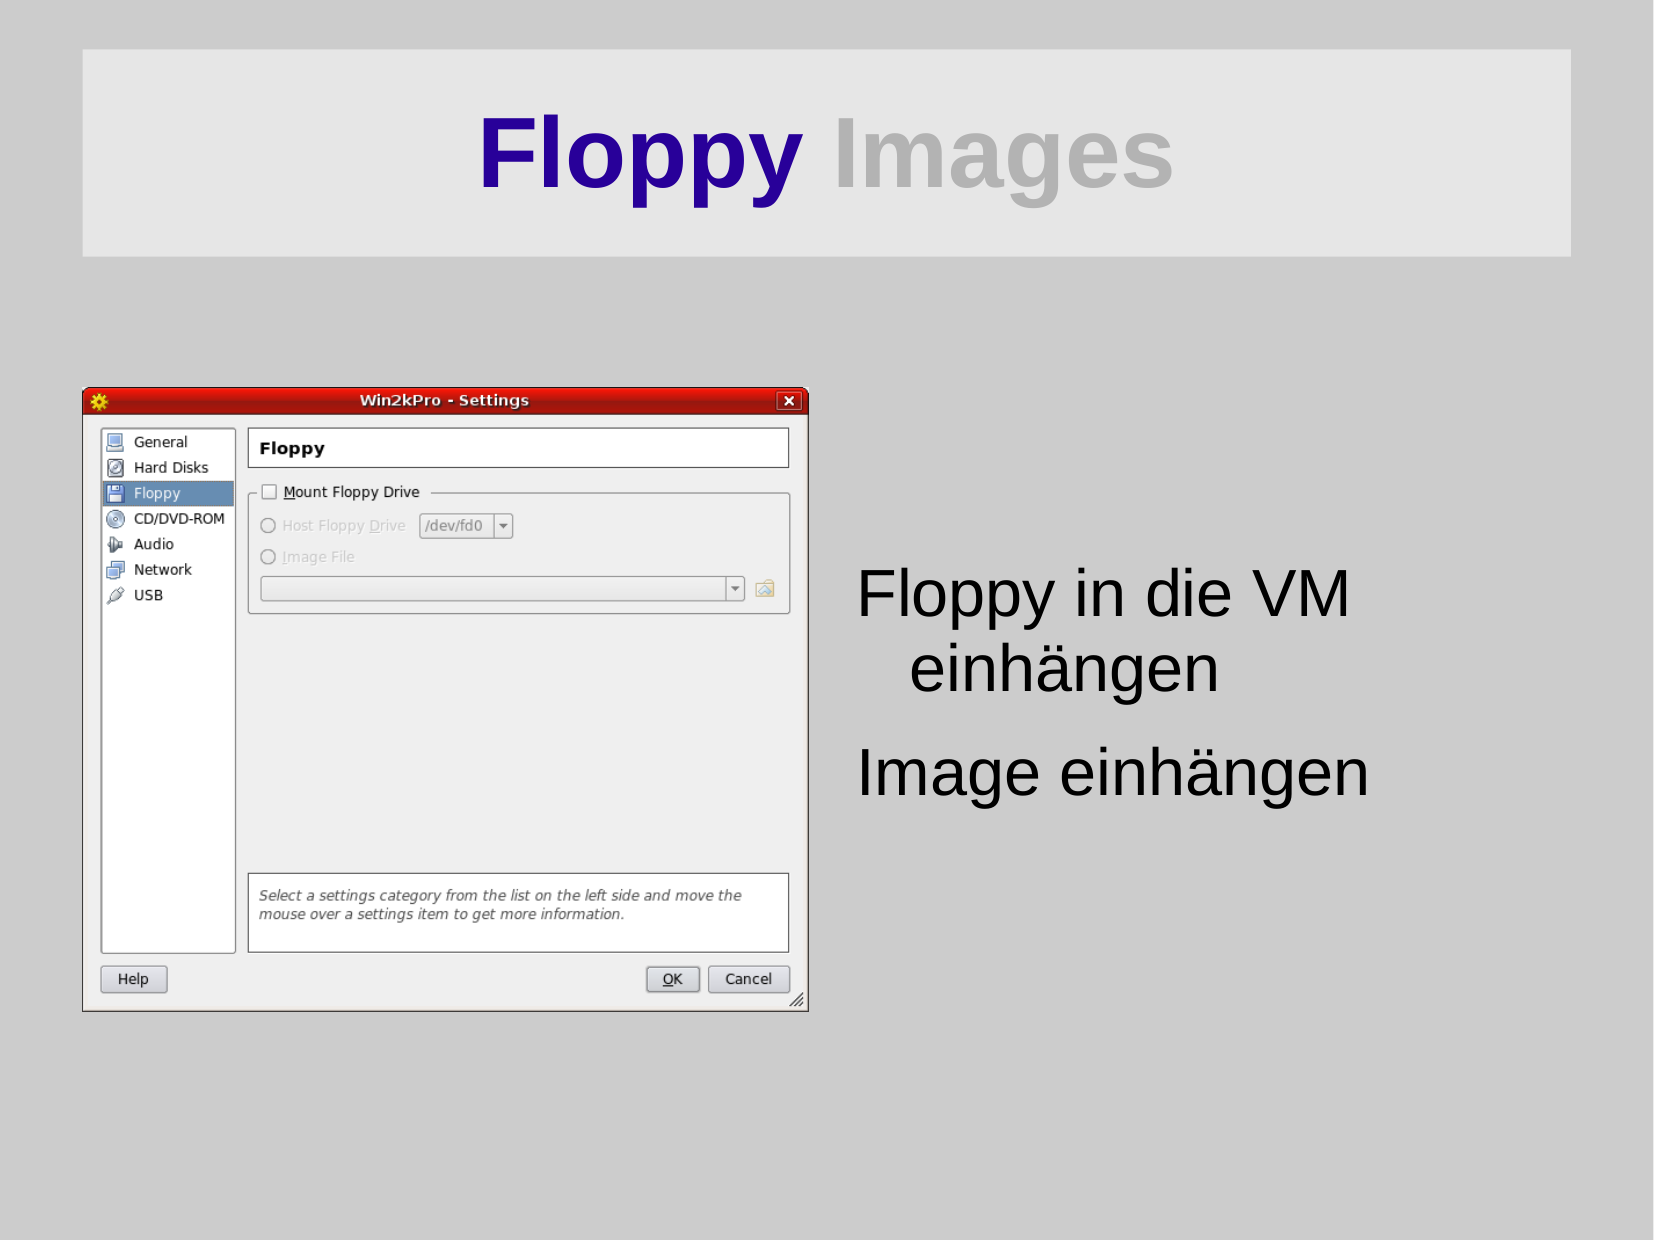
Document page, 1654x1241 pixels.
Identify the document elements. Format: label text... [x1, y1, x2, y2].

list Floppy in die VM einhängen Image einhängen [838, 555, 1565, 857]
title Floppy Images [82, 49, 1571, 257]
picture [82, 387, 809, 1012]
